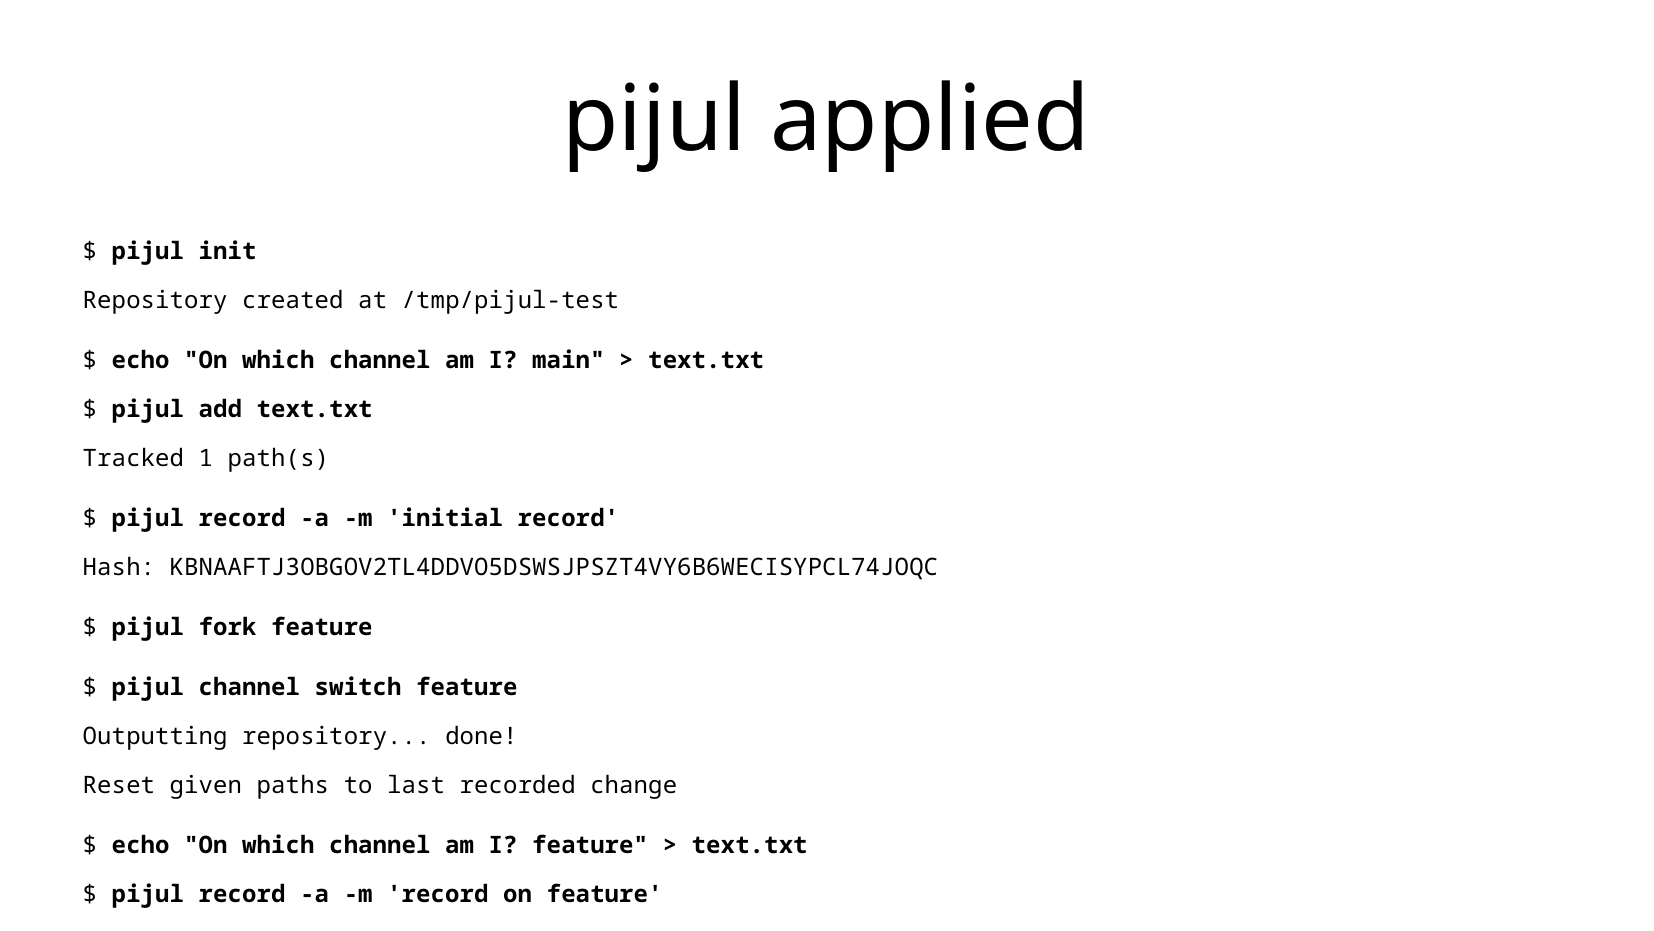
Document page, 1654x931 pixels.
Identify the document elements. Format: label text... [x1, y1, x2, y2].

list $ pijul init Repository created at /tmp/pijul-test $ echo "On which channel am I? main" > text.txt $ pijul add text.txt Tracked 1 path(s) $ pijul record -a -m 'initial record' Hash: KBNAAFTJ3OBGOV2TL4DDVO5DSWSJPSZT4VY6B6WECISYPCL74JOQC $ pijul fork feature $ pijul channel switch feature Outputting repository... done! Reset given paths to last recorded change $ echo "On which channel am I? feature" > text.txt $ pijul record -a -m 'record on feature' Hash: 5URL4O5LX7D5Y3HOHY62HEOHD5WU4NFWSHFY6EPYZFQIYR7B4JOAC [82, 217, 1571, 931]
title pijul applied [82, 37, 1571, 193]
